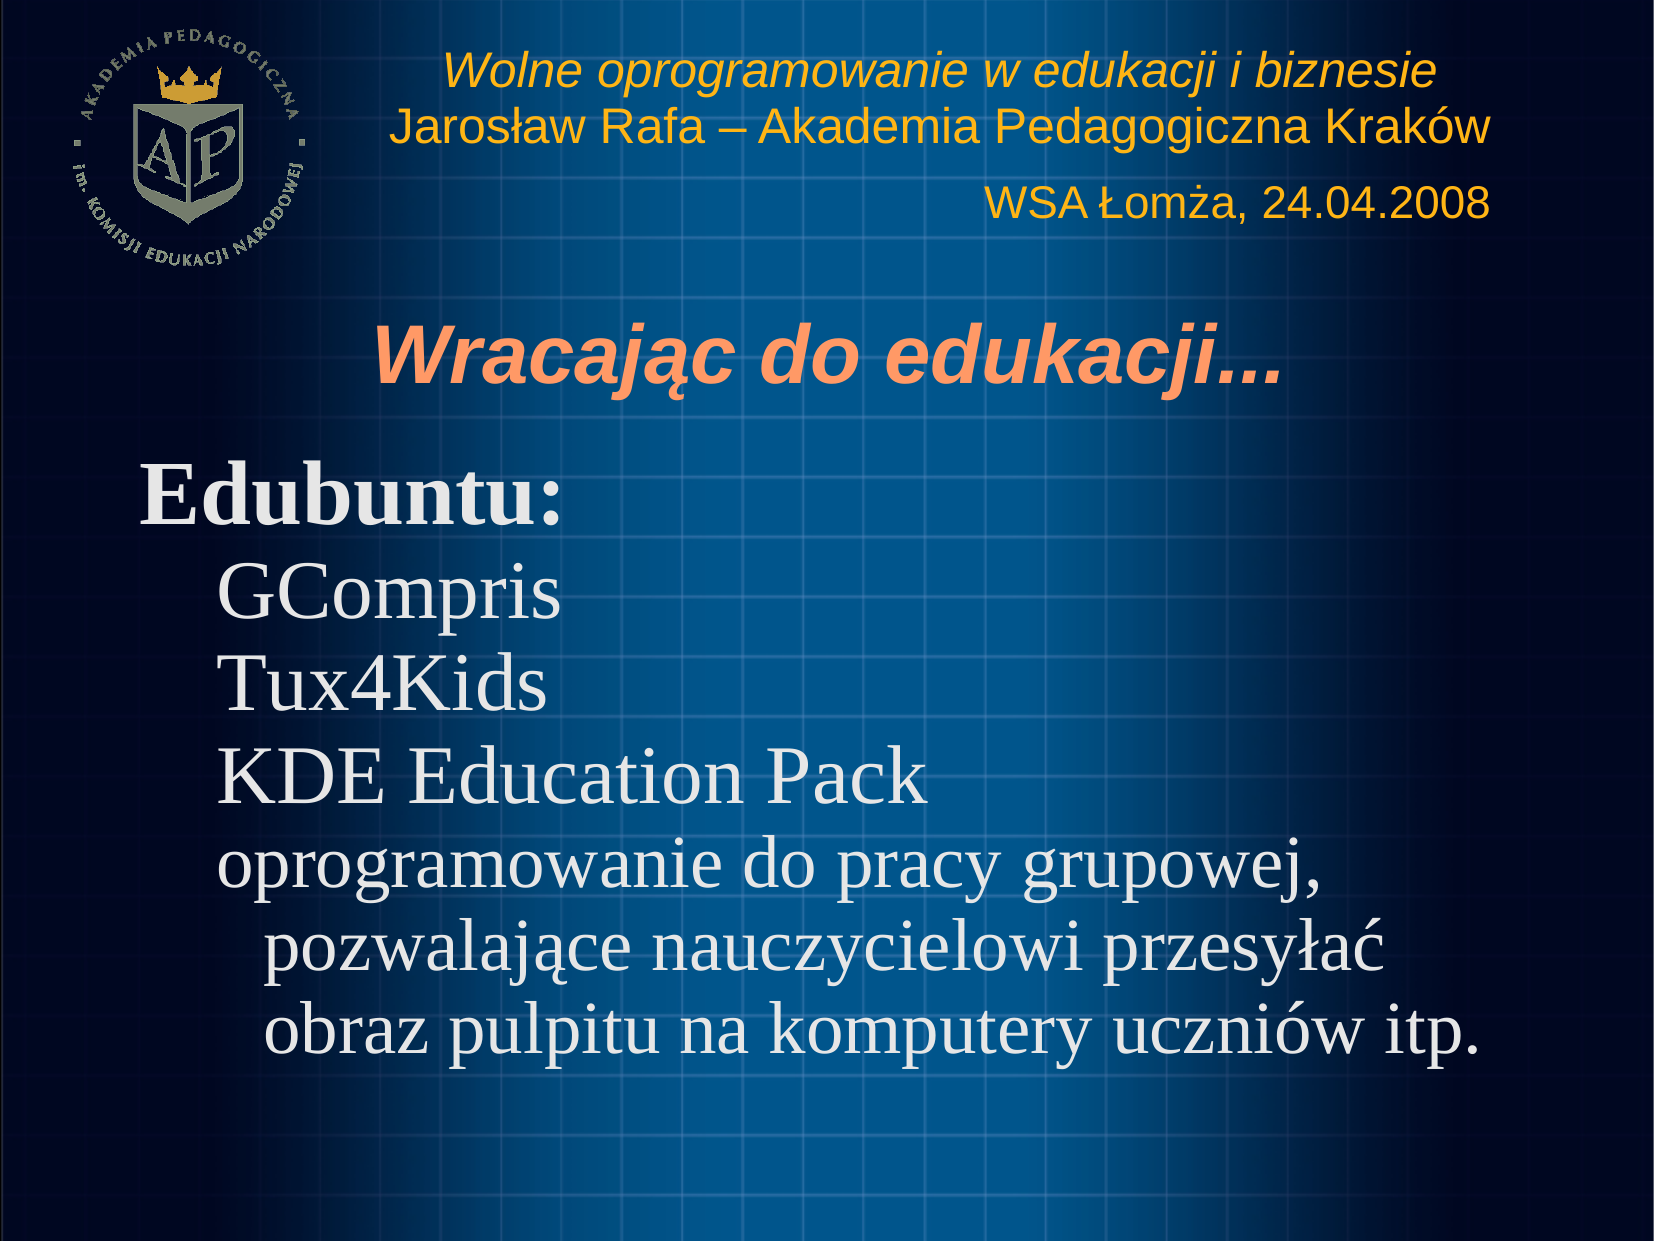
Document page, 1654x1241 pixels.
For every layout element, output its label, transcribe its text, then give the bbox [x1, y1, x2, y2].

title Wracając do edukacji... [123, 302, 1536, 407]
picture [0, 0, 1654, 1241]
list Edubuntu: GCompris Tux4Kids KDE Education Pack oprogramowanie do pracy grupowej, pozwalające nauczycielowi przesyłać obraz pulpitu na komputery uczniów itp. [121, 442, 1561, 1118]
